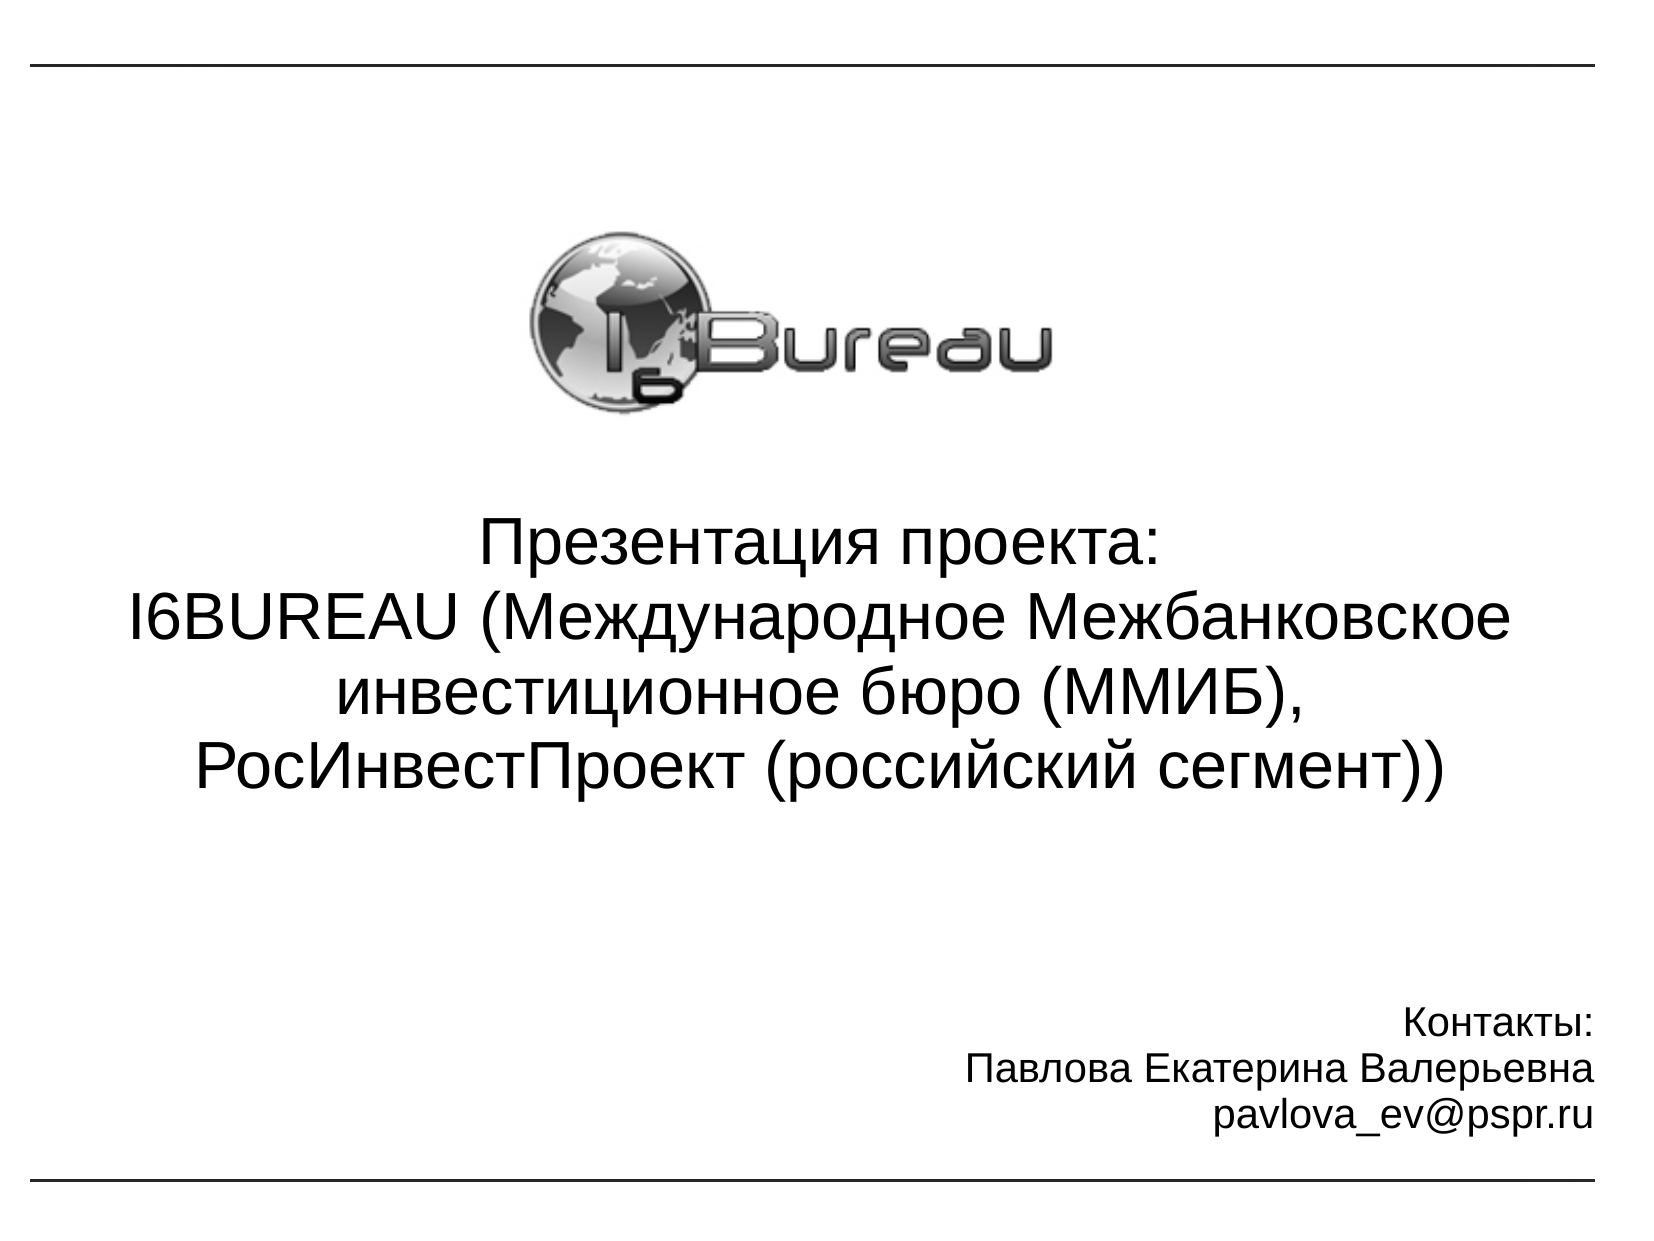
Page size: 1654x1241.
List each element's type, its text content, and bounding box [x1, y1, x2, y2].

title Контакты: Павлова Екатерина Валерьевна pavlova_ev@pspr.ru [590, 997, 1595, 1139]
title Презентация проекта: I6BUREAU (Международное Межбанковское инвестиционное бюро (ММИБ), РосИнвестПроект (российский сегмент)) [76, 391, 1565, 916]
picture [501, 178, 1117, 473]
